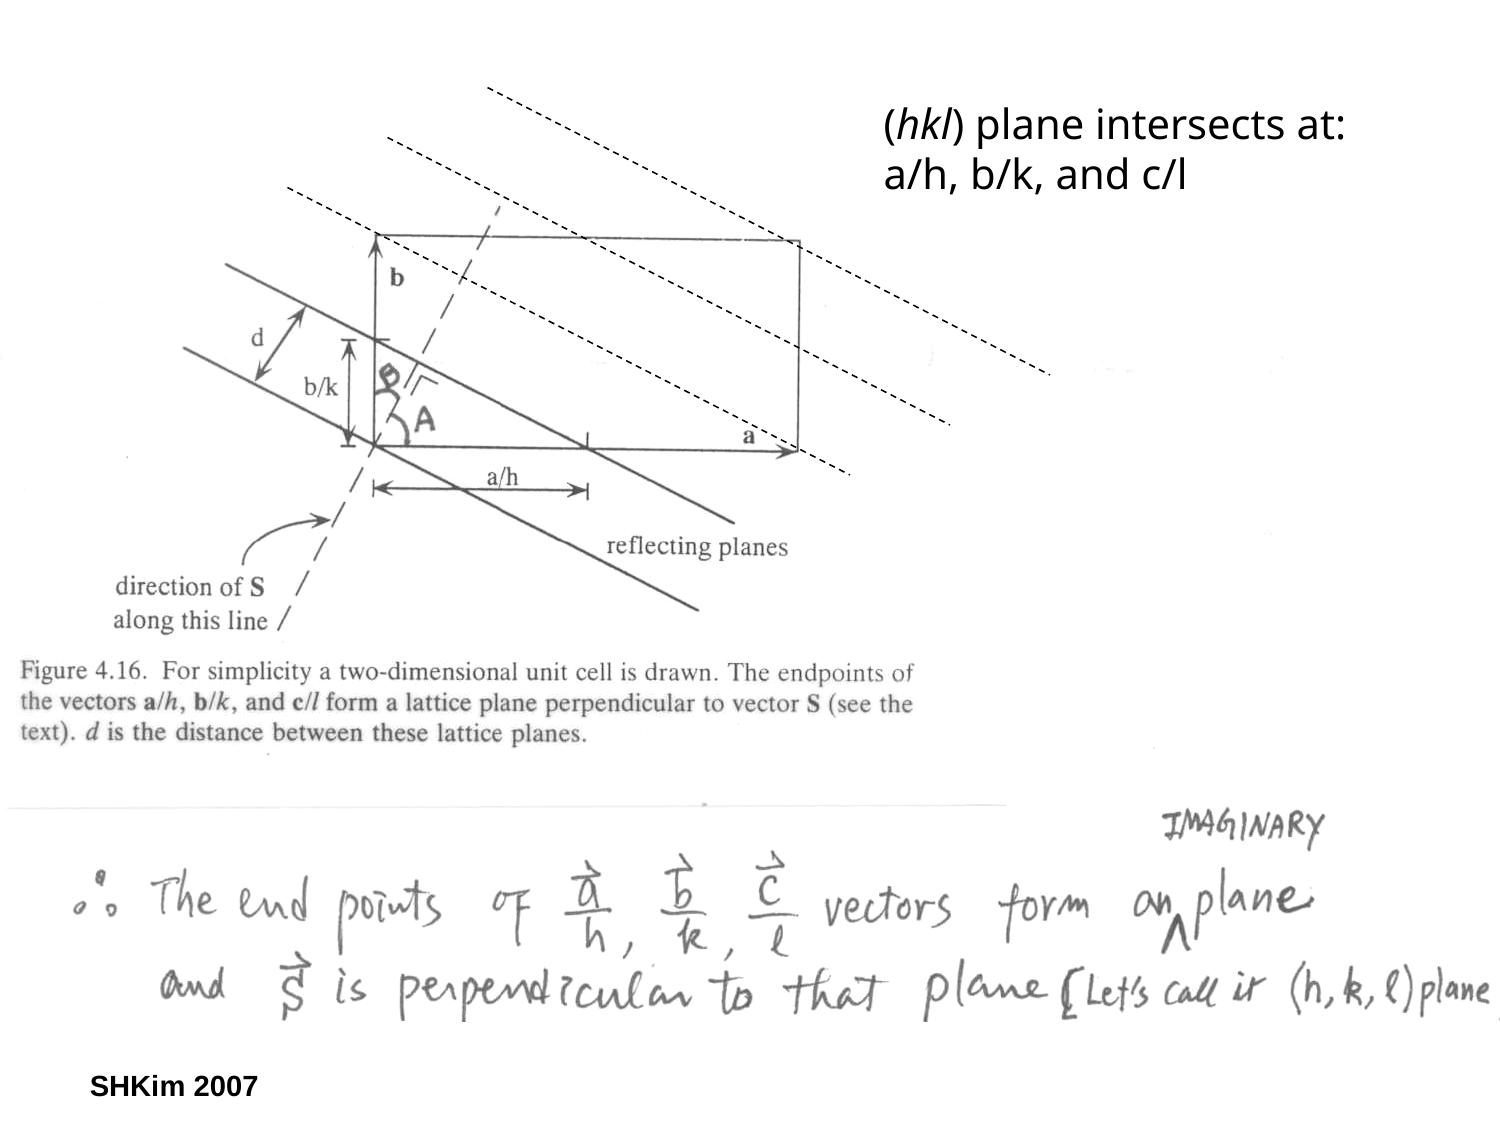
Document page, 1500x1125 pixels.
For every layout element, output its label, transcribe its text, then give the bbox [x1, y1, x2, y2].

picture [0, 200, 1500, 1022]
text_box (hkl) plane intersects at: a/h, b/k, and c/l [868, 90, 1362, 206]
